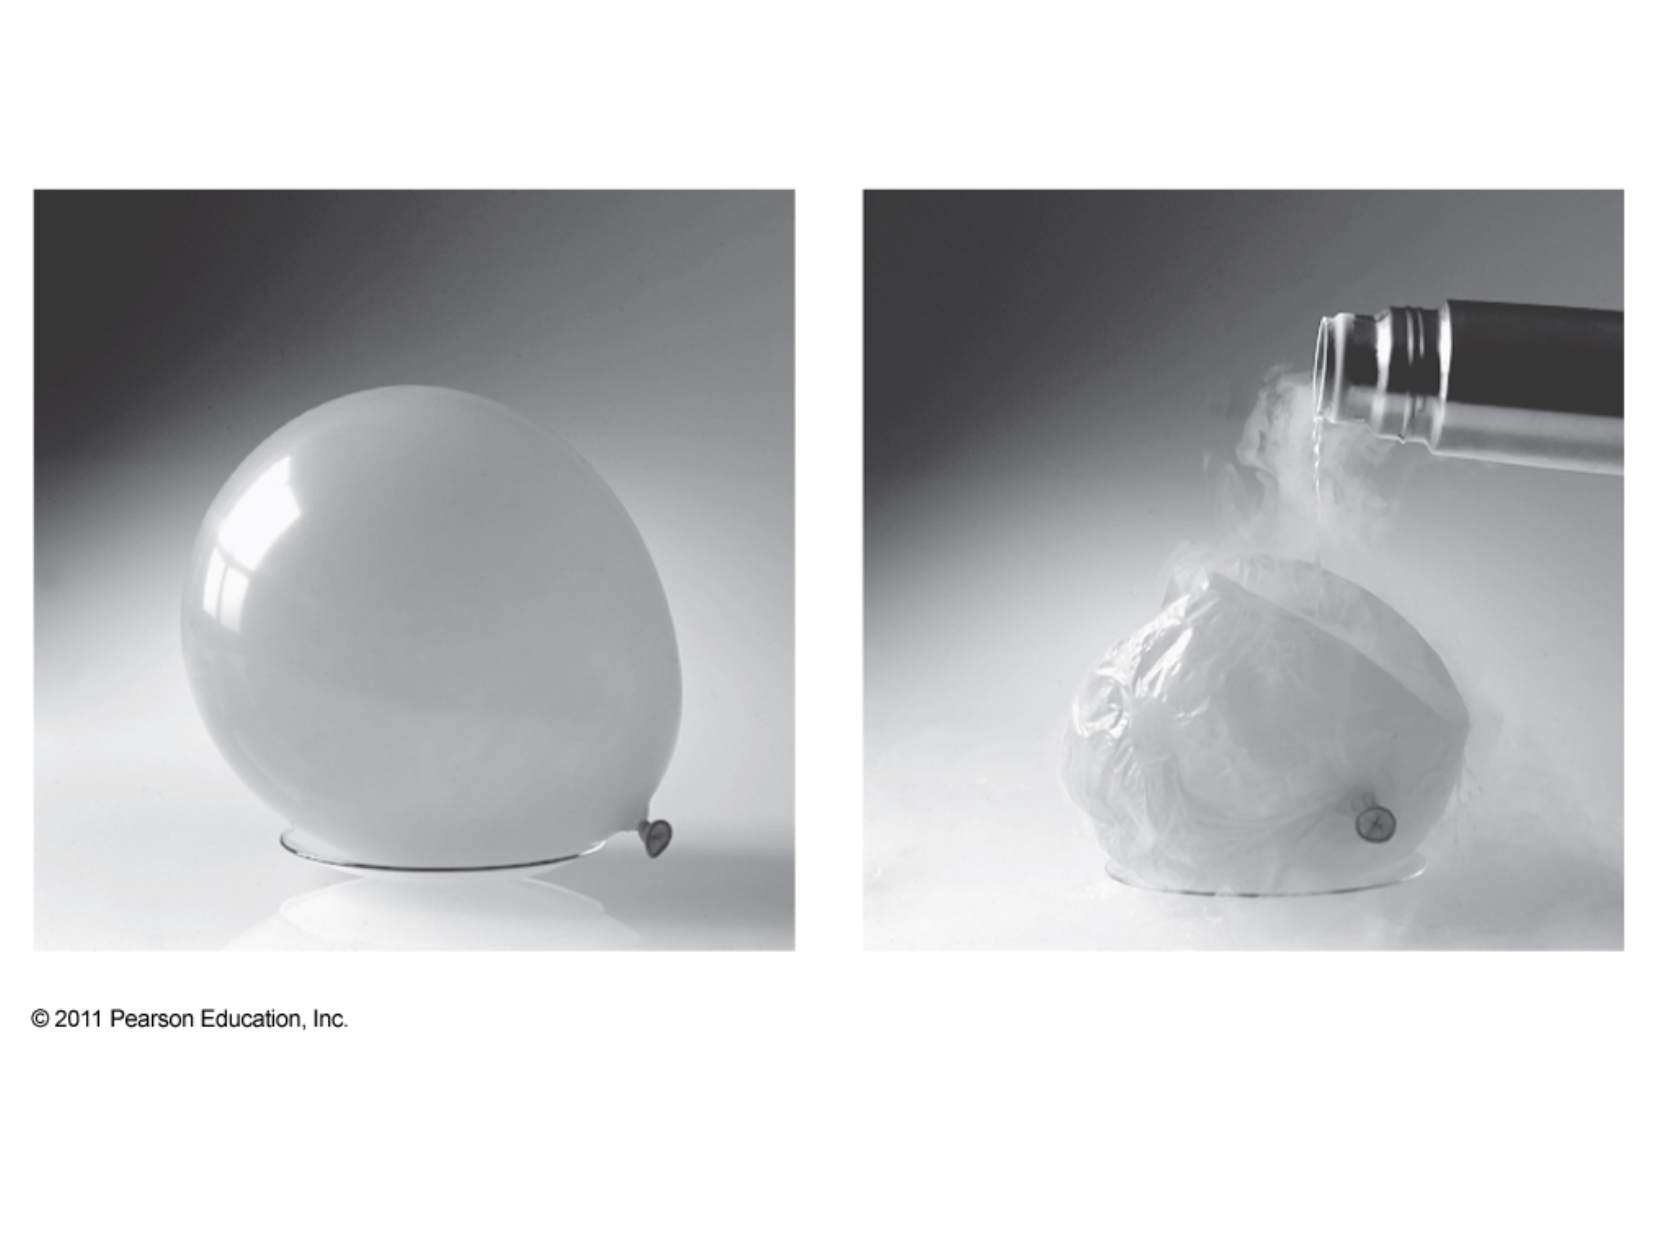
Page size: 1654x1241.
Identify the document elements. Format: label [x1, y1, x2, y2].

picture [0, 159, 1654, 1081]
